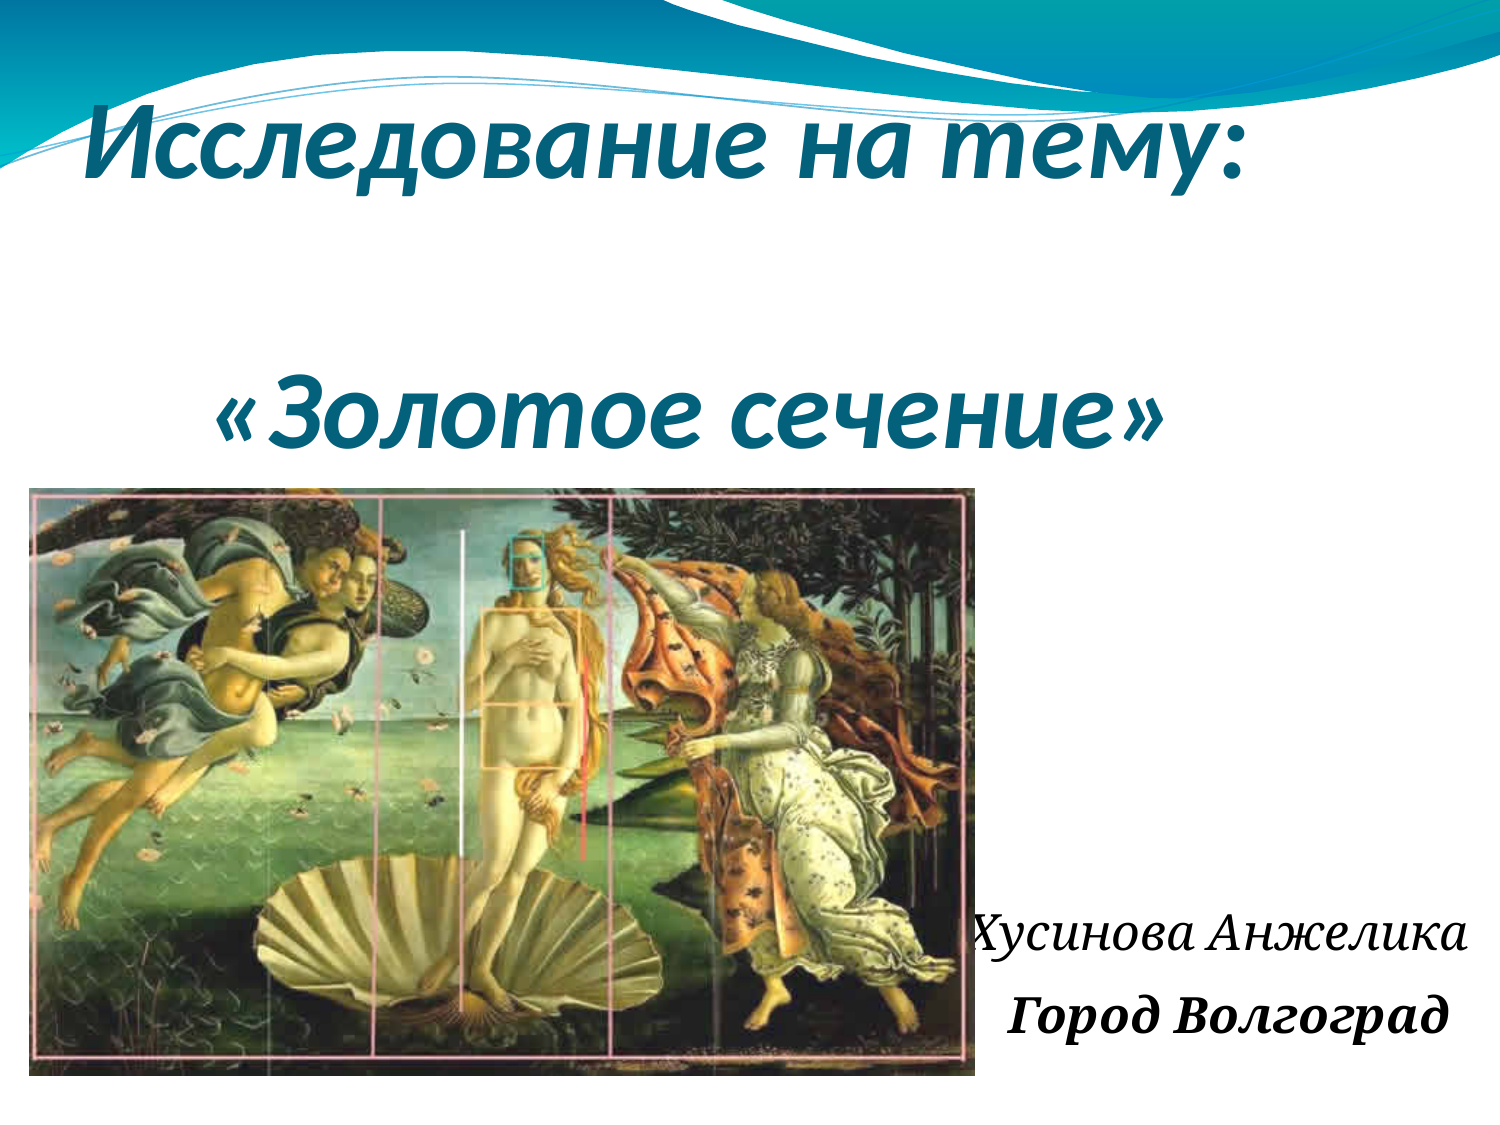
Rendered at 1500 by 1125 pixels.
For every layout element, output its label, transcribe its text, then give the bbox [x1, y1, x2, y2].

subtitle Исследование на тему: «Золотое сечение» [65, 59, 1500, 207]
text_box Хусинова Анжелика [975, 893, 1497, 969]
picture [29, 488, 975, 1076]
text_box Город Волгоград [993, 975, 1466, 1051]
